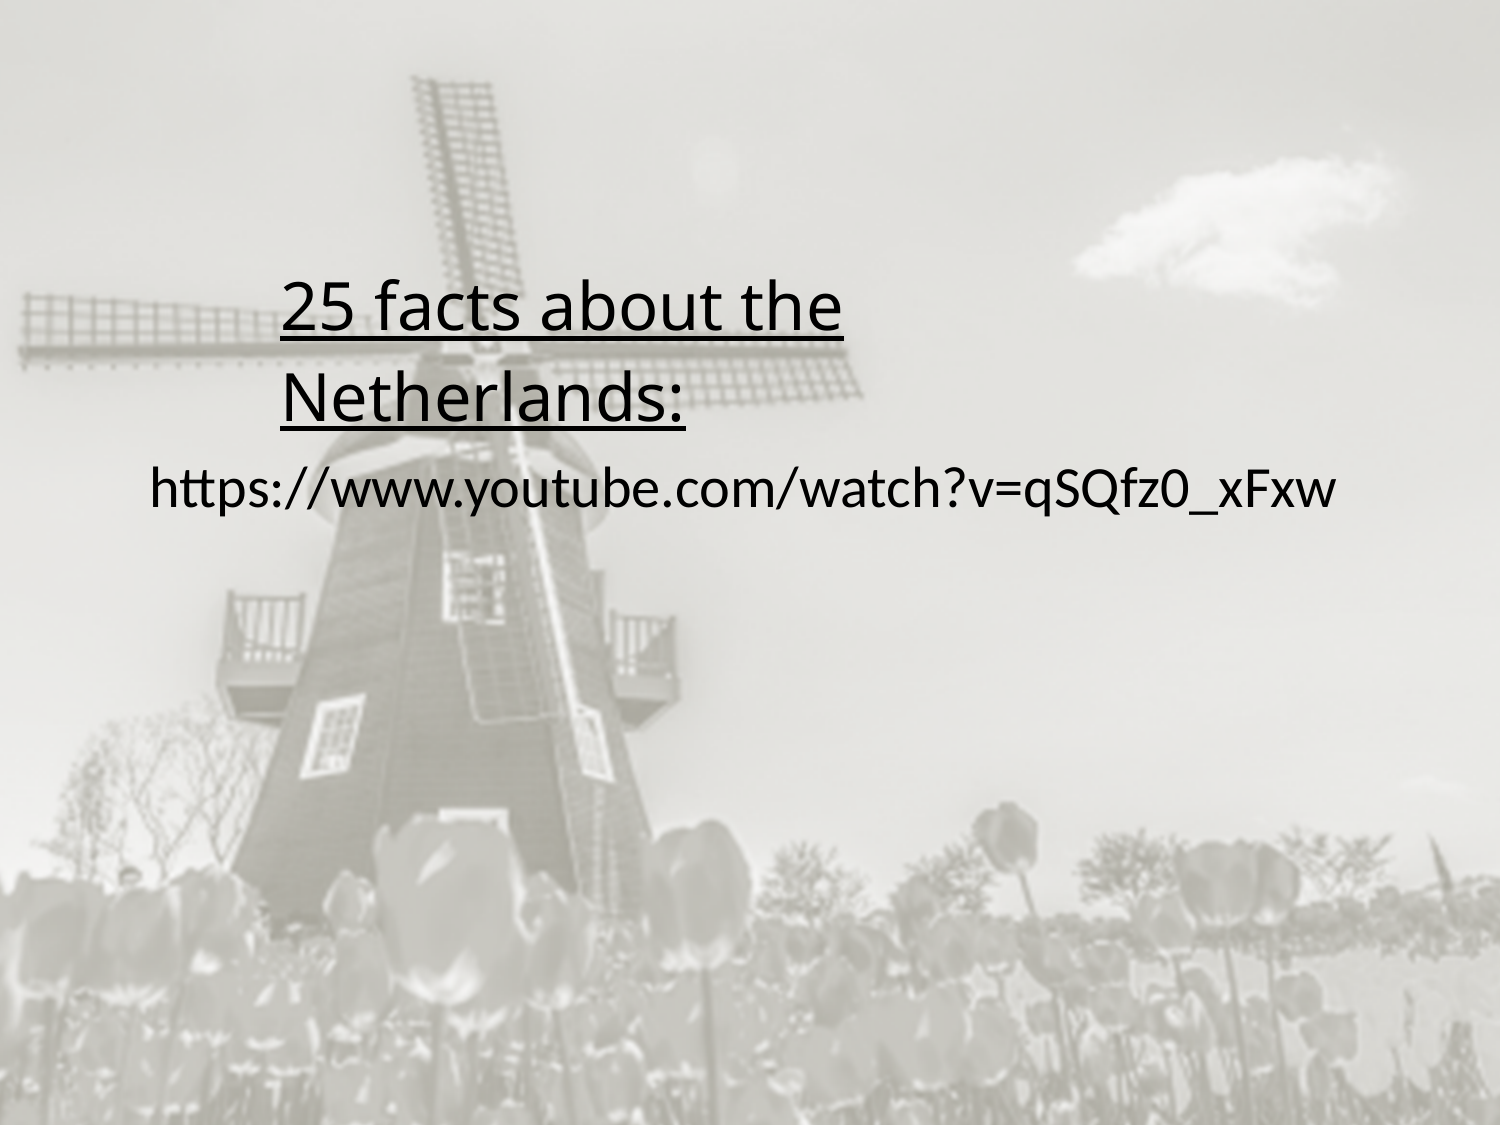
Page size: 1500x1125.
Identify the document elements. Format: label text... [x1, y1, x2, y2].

picture [0, 0, 1500, 1125]
text_box https://www.youtube.com/watch?v=qSQfz0_xFxw [29, 456, 1459, 623]
text_box 25 facts about the Netherlands: [265, 252, 1152, 348]
